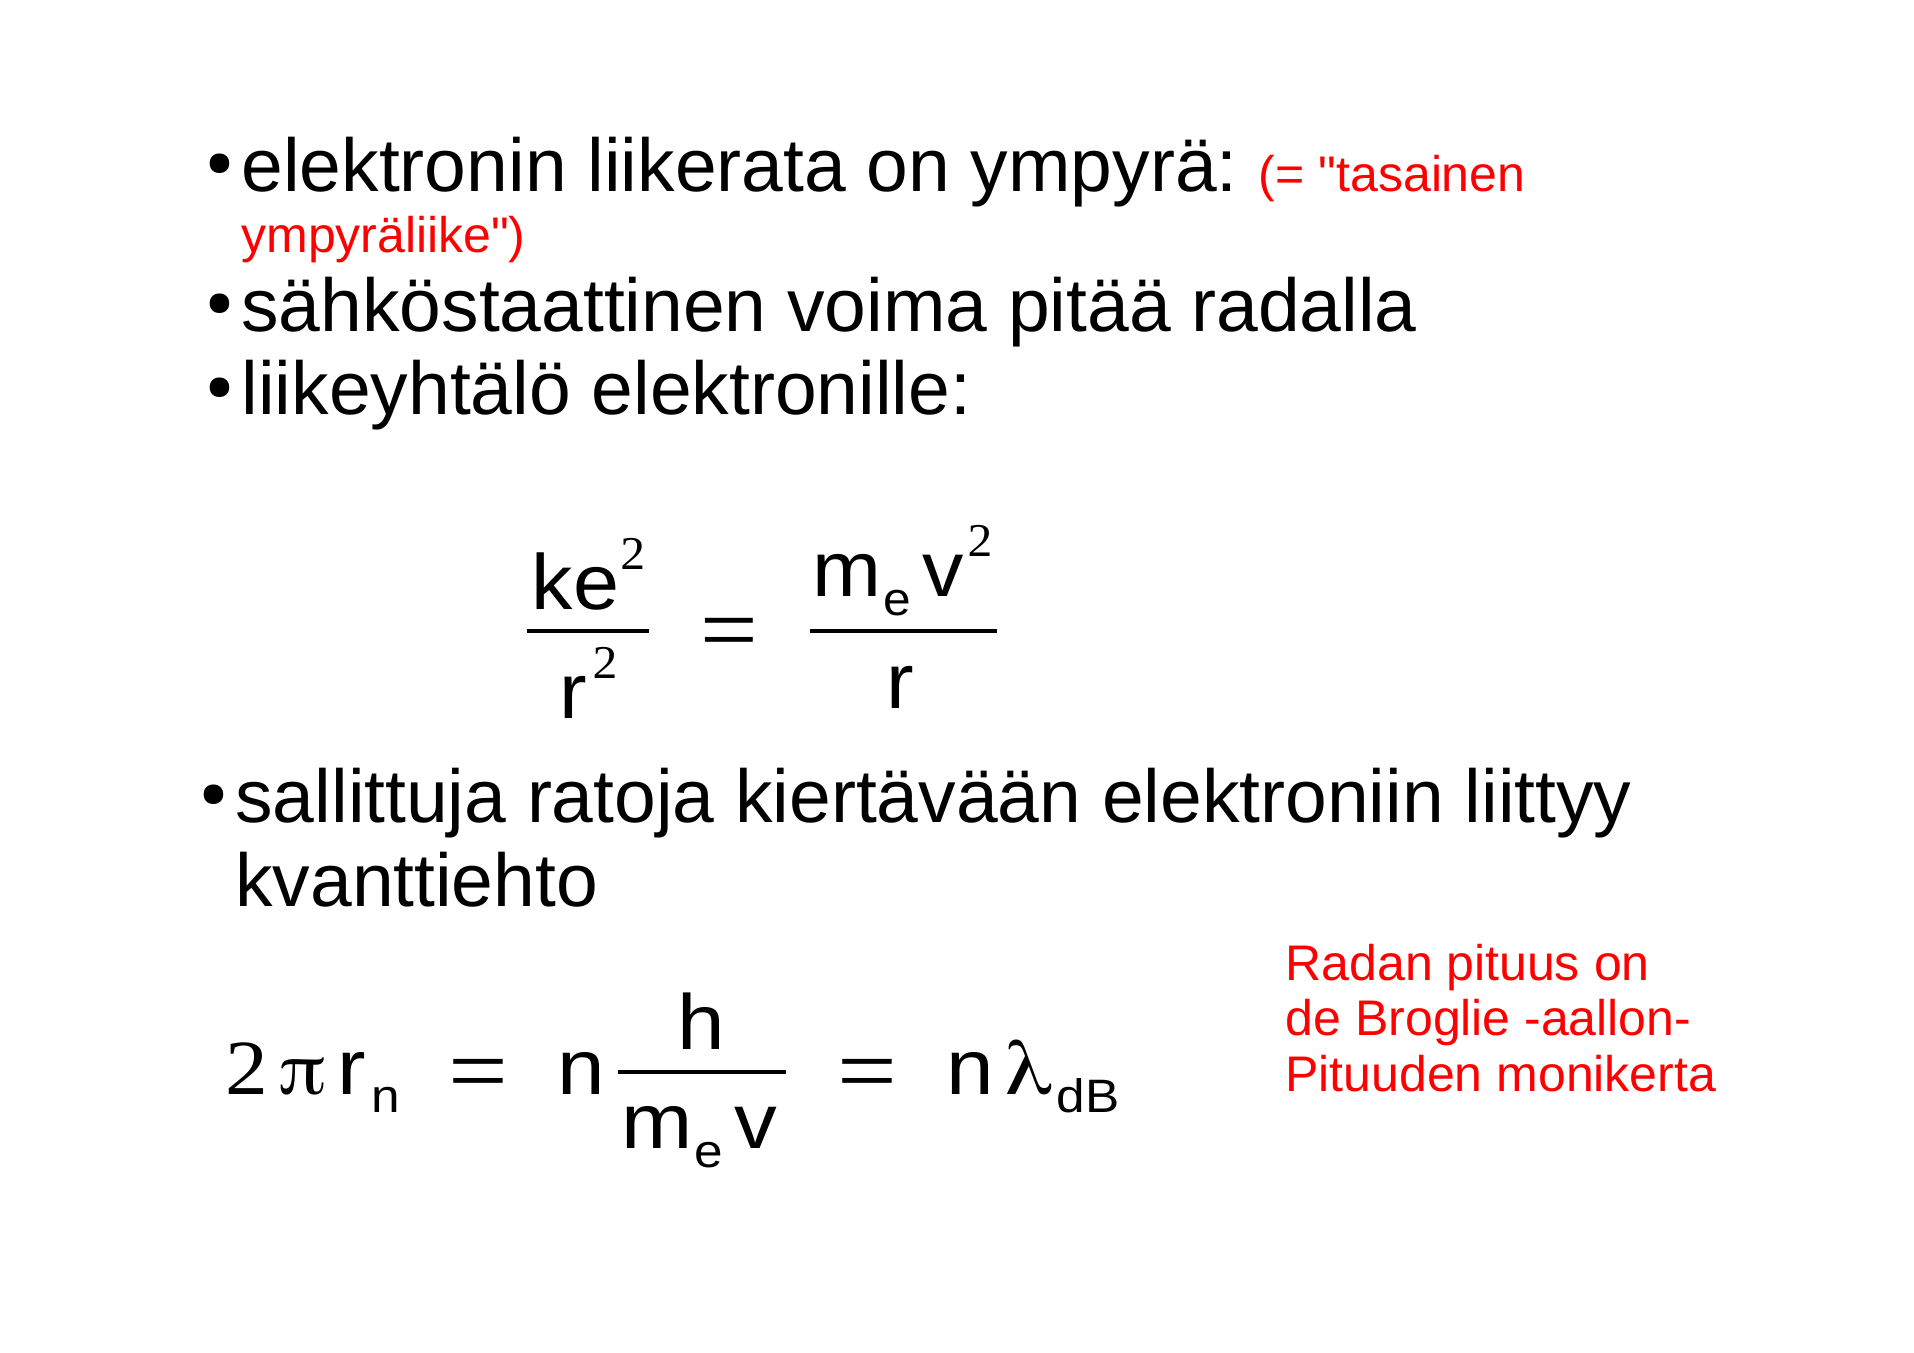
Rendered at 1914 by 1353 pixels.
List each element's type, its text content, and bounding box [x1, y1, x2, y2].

text_box elektronin liikerata on ympyrä: (= "tasainen ympyräliike") sähköstaattinen voima pitää radalla liikeyhtälö elektronille: [191, 115, 1832, 468]
text_box Radan pituus on de Broglie -aallon- Pituuden monikerta [1270, 927, 1804, 1126]
chart [516, 515, 1008, 735]
text_box sallittuja ratoja kiertävään elektroniin liittyy kvanttiehto [185, 746, 1777, 1038]
chart [218, 978, 1127, 1178]
